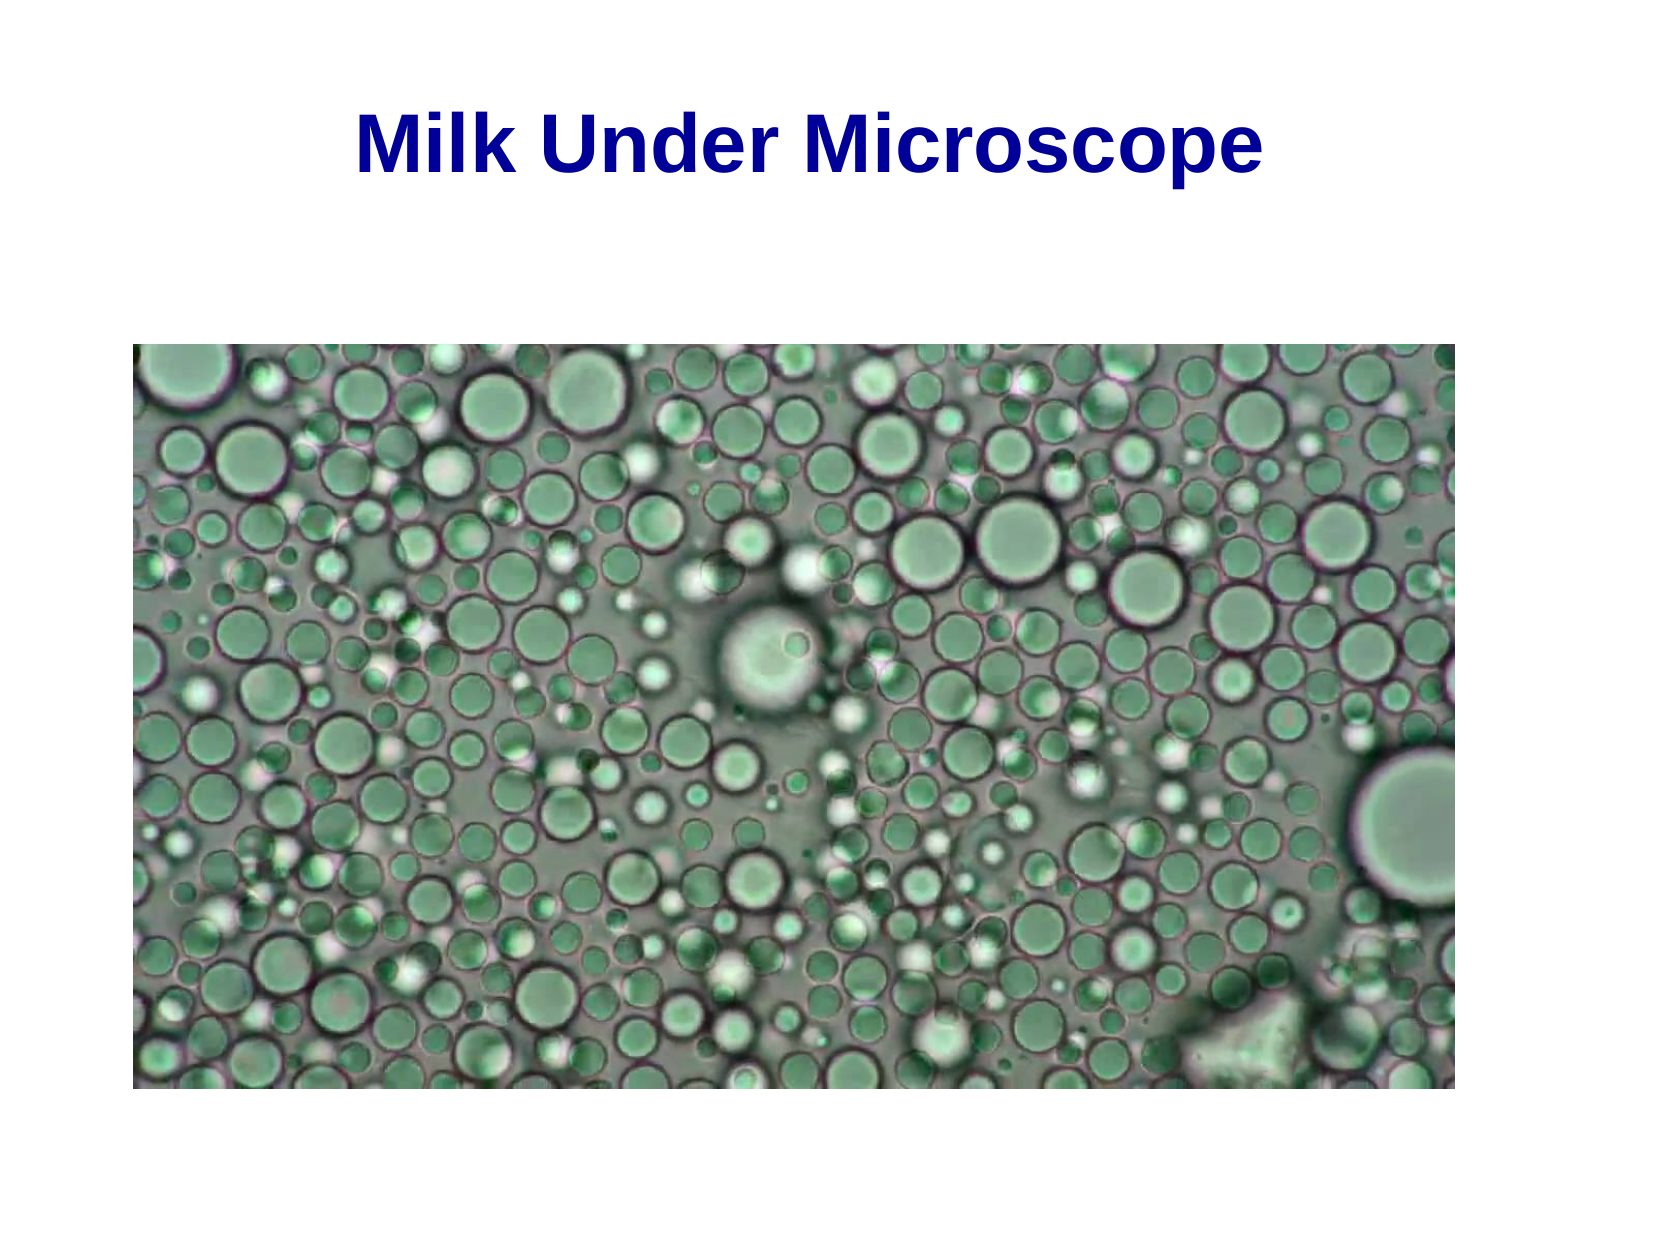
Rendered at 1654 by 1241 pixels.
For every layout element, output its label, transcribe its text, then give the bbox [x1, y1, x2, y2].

text_box Milk Under Microscope [165, 90, 1456, 198]
picture [133, 344, 1456, 1089]
